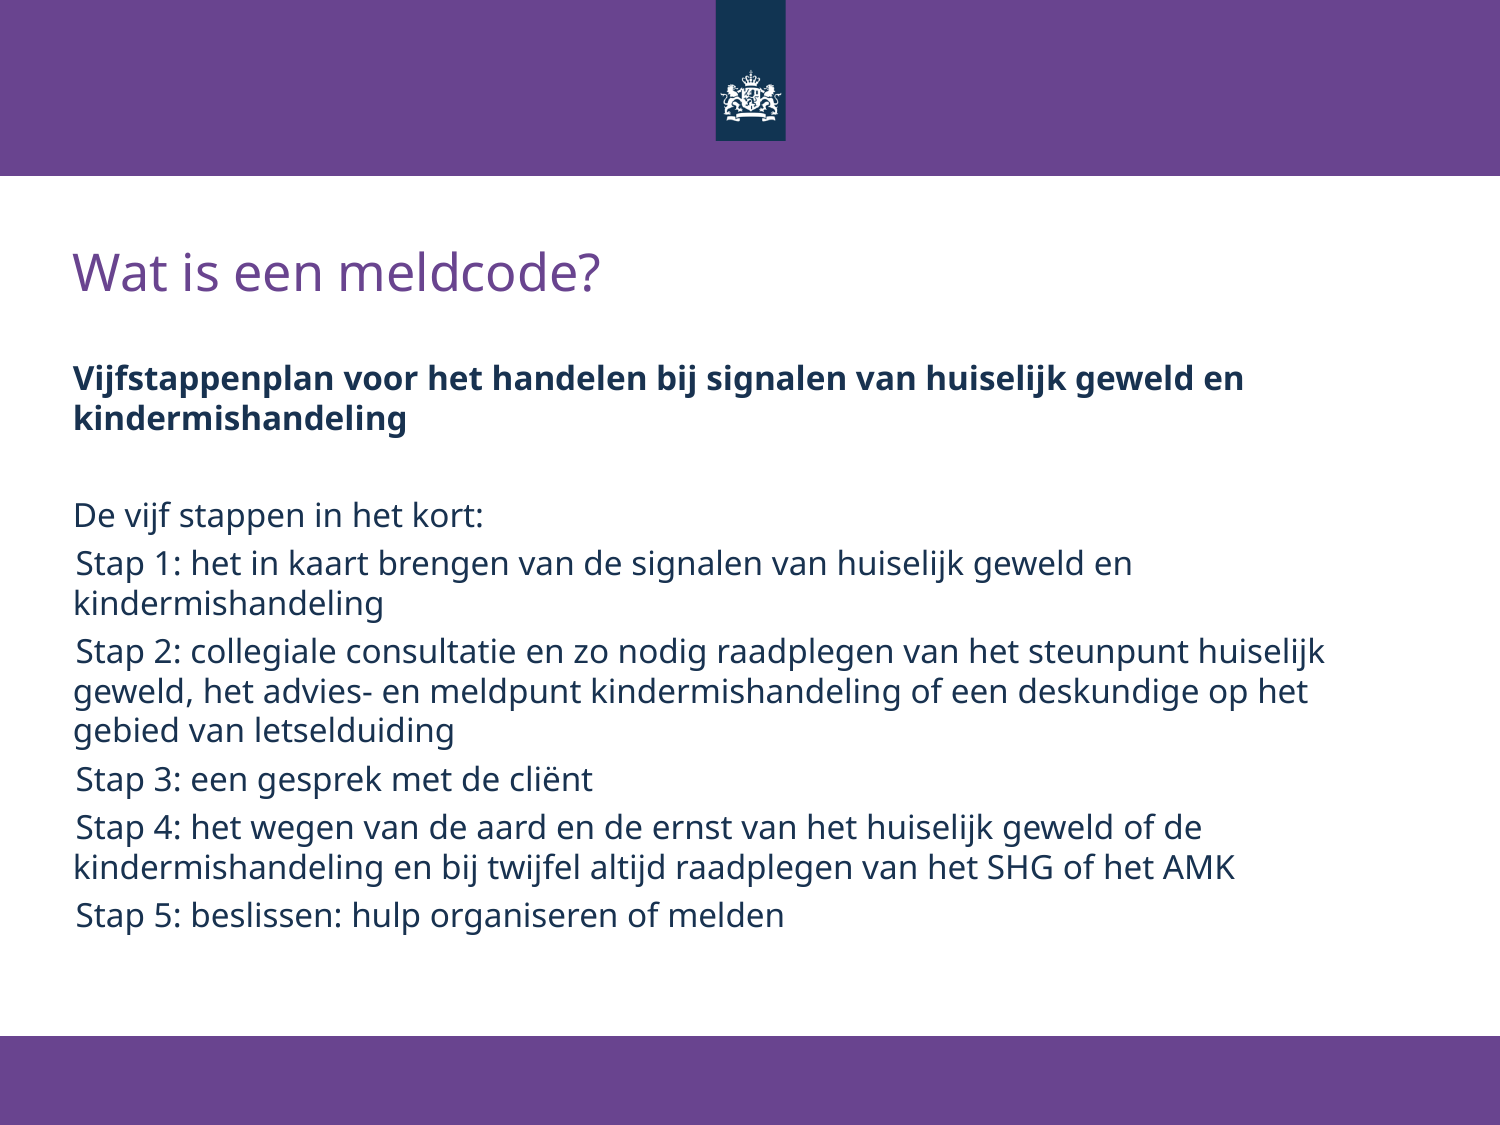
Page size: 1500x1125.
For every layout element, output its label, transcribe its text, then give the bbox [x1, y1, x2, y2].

list Vijfstappenplan voor het handelen bij signalen van huiselijk geweld en kindermishandeling De vijf stappen in het kort: Stap 1: het in kaart brengen van de signalen van huiselijk geweld en kindermishandeling Stap 2: collegiale consultatie en zo nodig raadplegen van het steunpunt huiselijk geweld, het advies- en meldpunt kindermishandeling of een deskundige op het gebied van letselduiding Stap 3: een gesprek met de cliënt Stap 4: het wegen van de aard en de ernst van het huiselijk geweld of de kindermishandeling en bij twijfel altijd raadplegen van het SHG of het AMK Stap 5: beslissen: hulp organiseren of melden [57, 350, 1408, 1020]
title Wat is een meldcode? [57, 231, 1408, 326]
